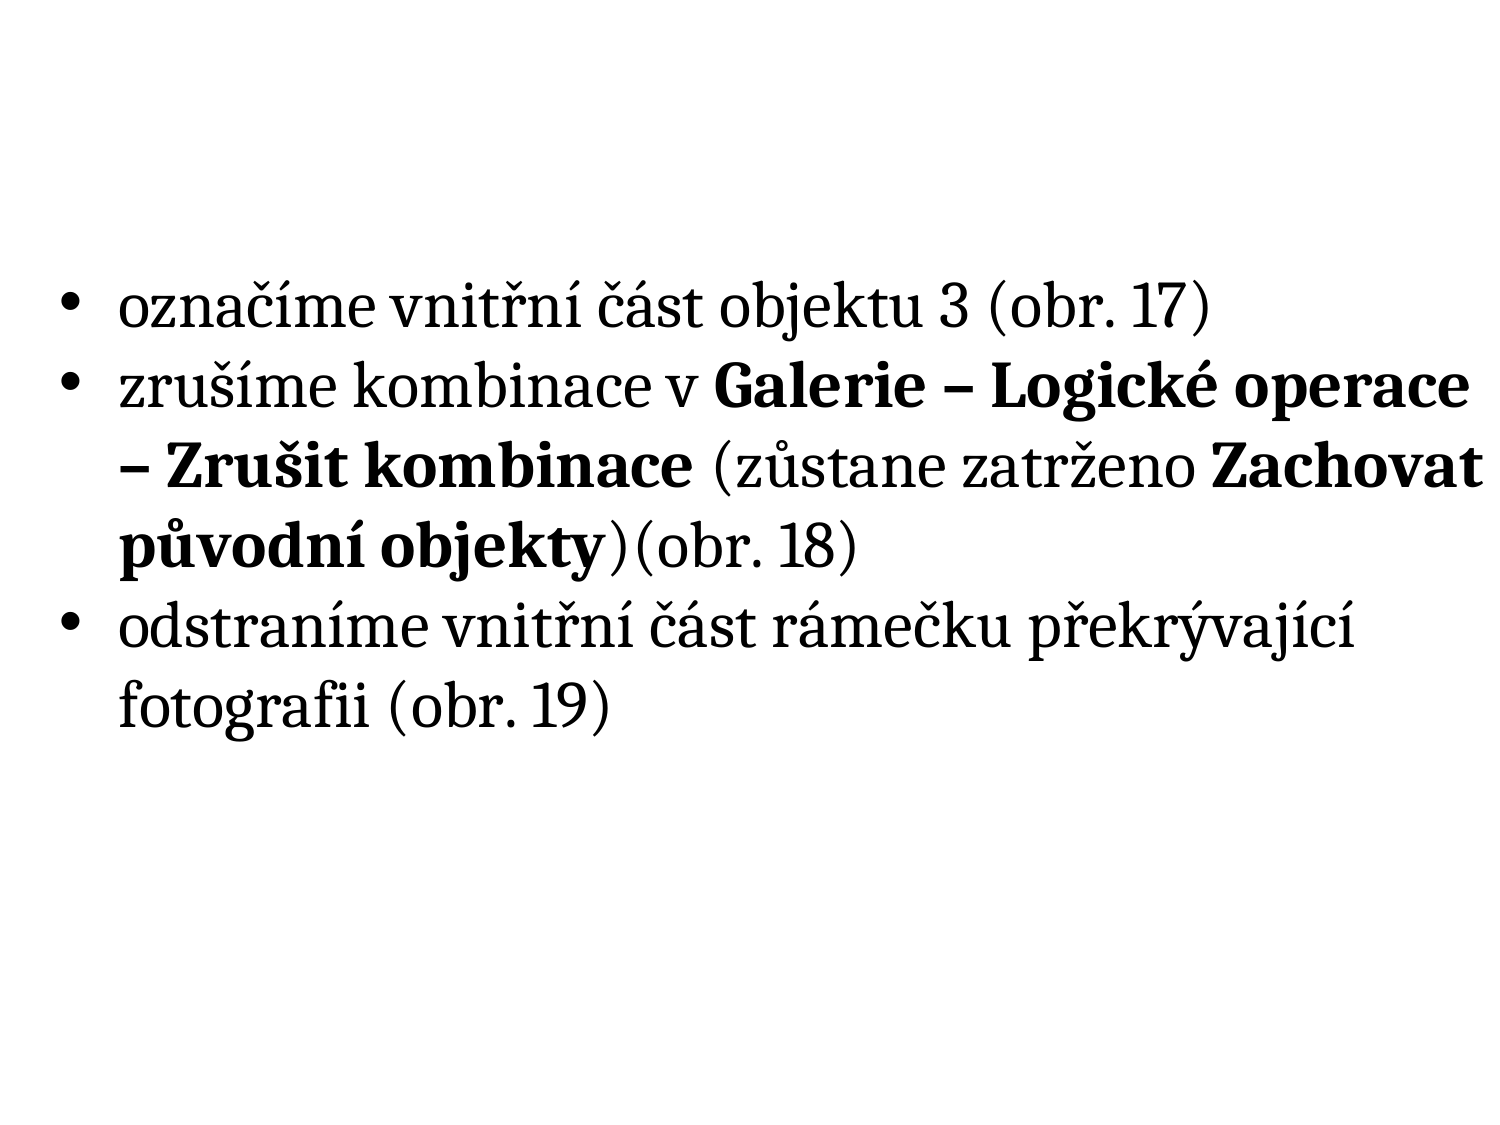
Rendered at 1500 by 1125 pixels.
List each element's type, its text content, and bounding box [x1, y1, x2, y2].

text_box označíme vnitřní část objektu 3 (obr. 17) zrušíme kombinace v Galerie – Logické operace – Zrušit kombinace (zůstane zatrženo Zachovat původní objekty)(obr. 18) odstraníme vnitřní část rámečku překrývající fotografii (obr. 19) [0, 207, 1500, 909]
